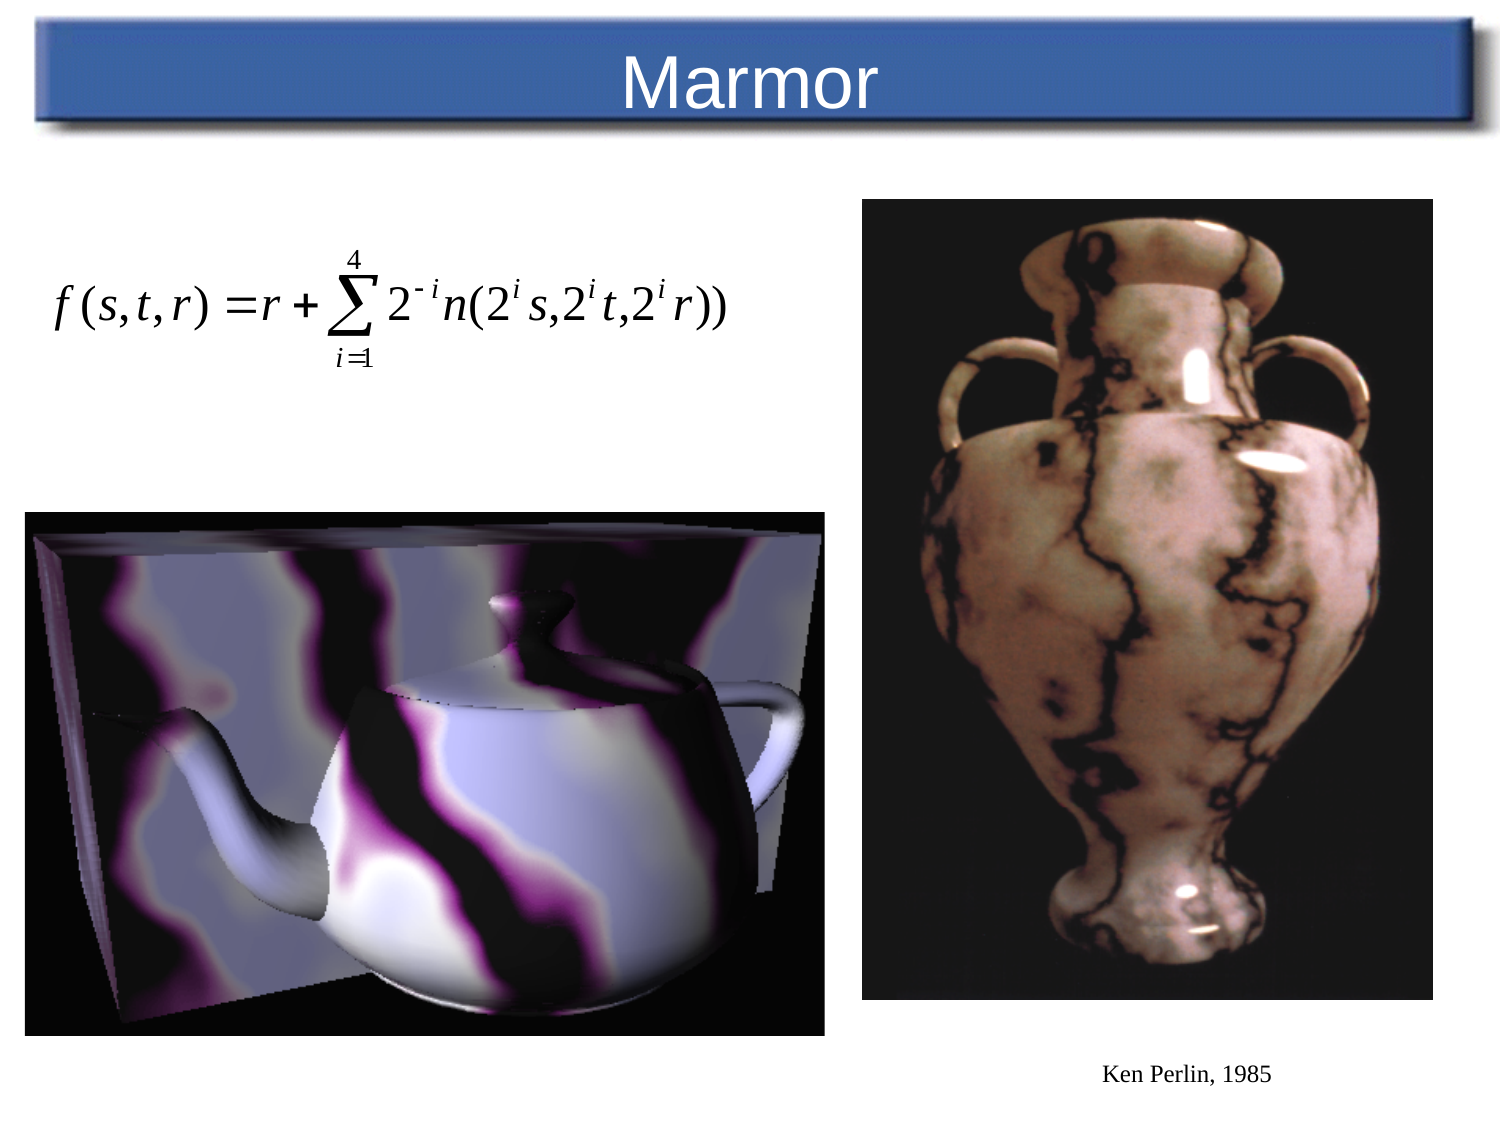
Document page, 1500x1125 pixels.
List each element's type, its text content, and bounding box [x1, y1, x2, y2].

title Marmor [75, 26, 1426, 132]
chart [862, 200, 1433, 1000]
chart [24, 512, 826, 1036]
picture [33, 14, 1500, 141]
chart [37, 237, 736, 379]
text_box Ken Perlin, 1985 [1087, 1049, 1287, 1096]
